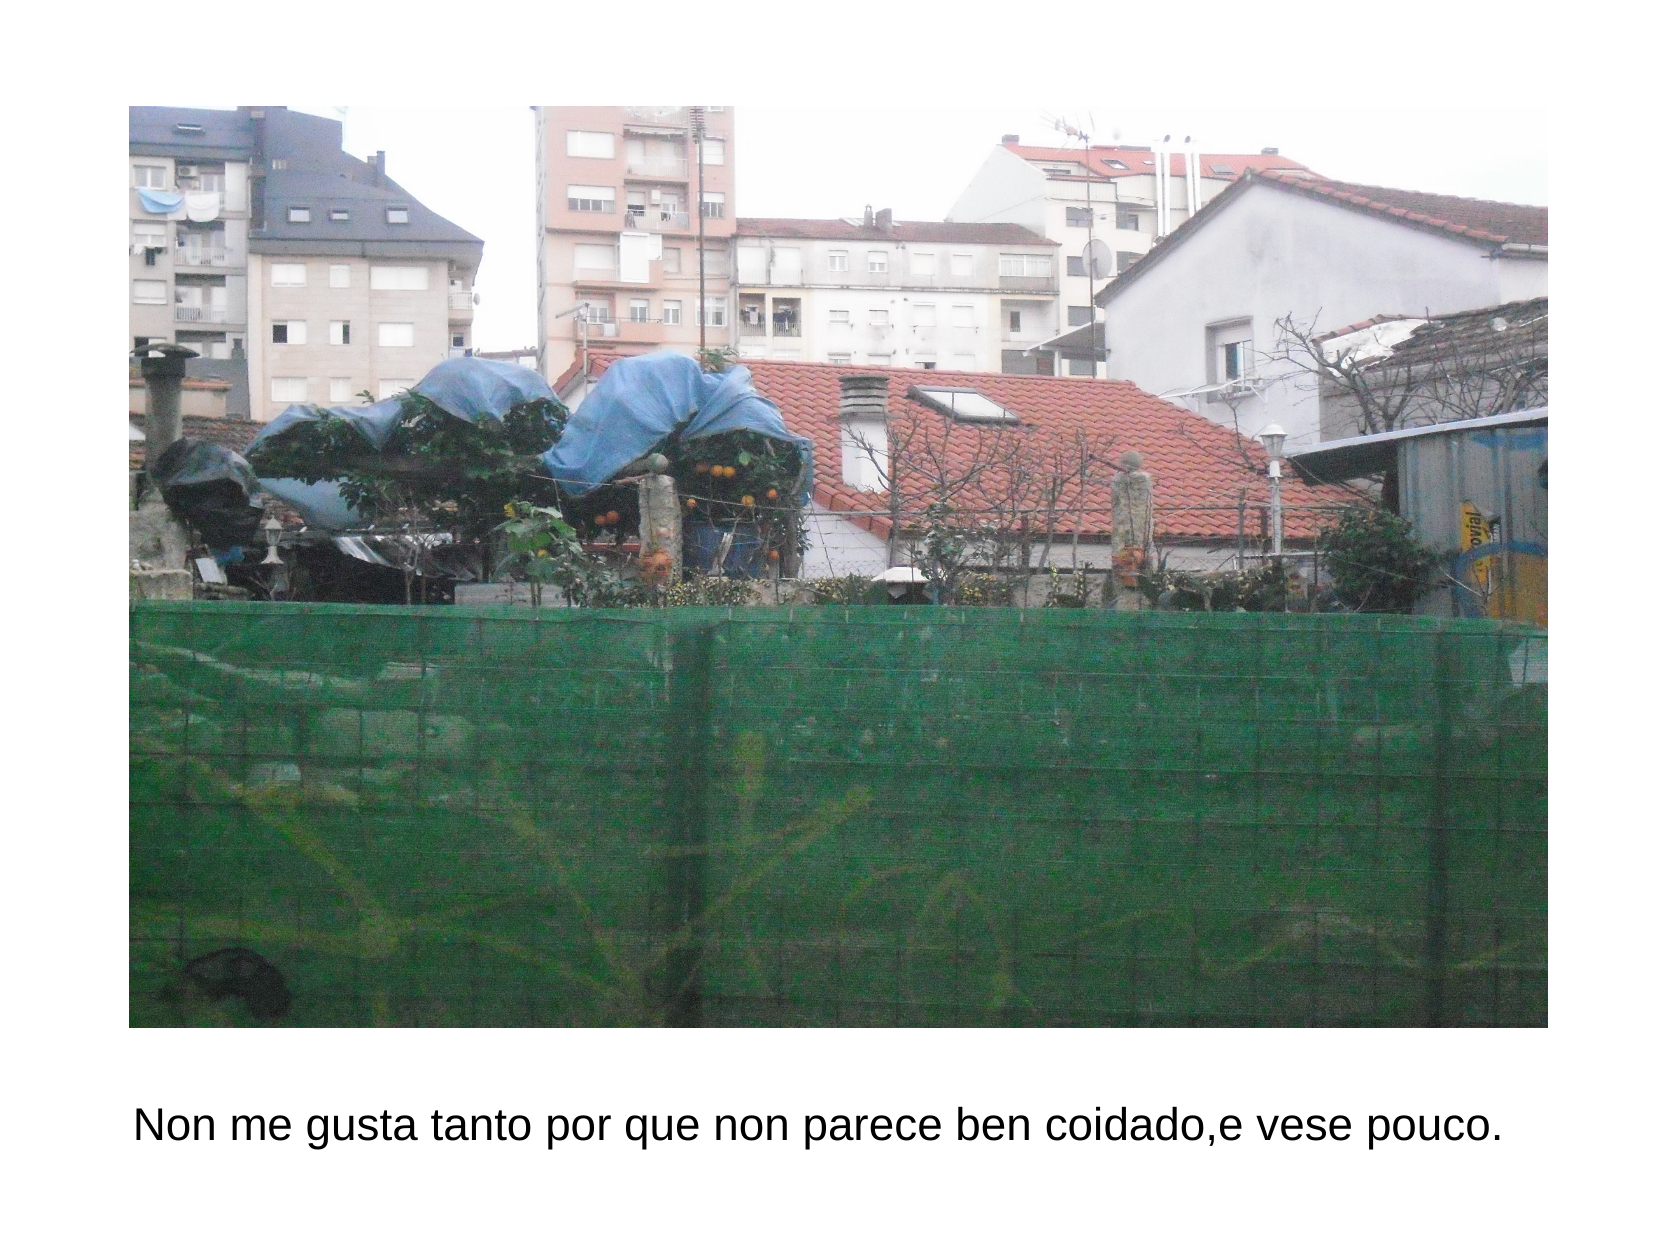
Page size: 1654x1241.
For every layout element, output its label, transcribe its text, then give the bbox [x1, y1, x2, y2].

text_box Non me gusta tanto por que non parece ben coidado,e vese pouco. [118, 1091, 1520, 1158]
picture [129, 106, 1548, 1028]
